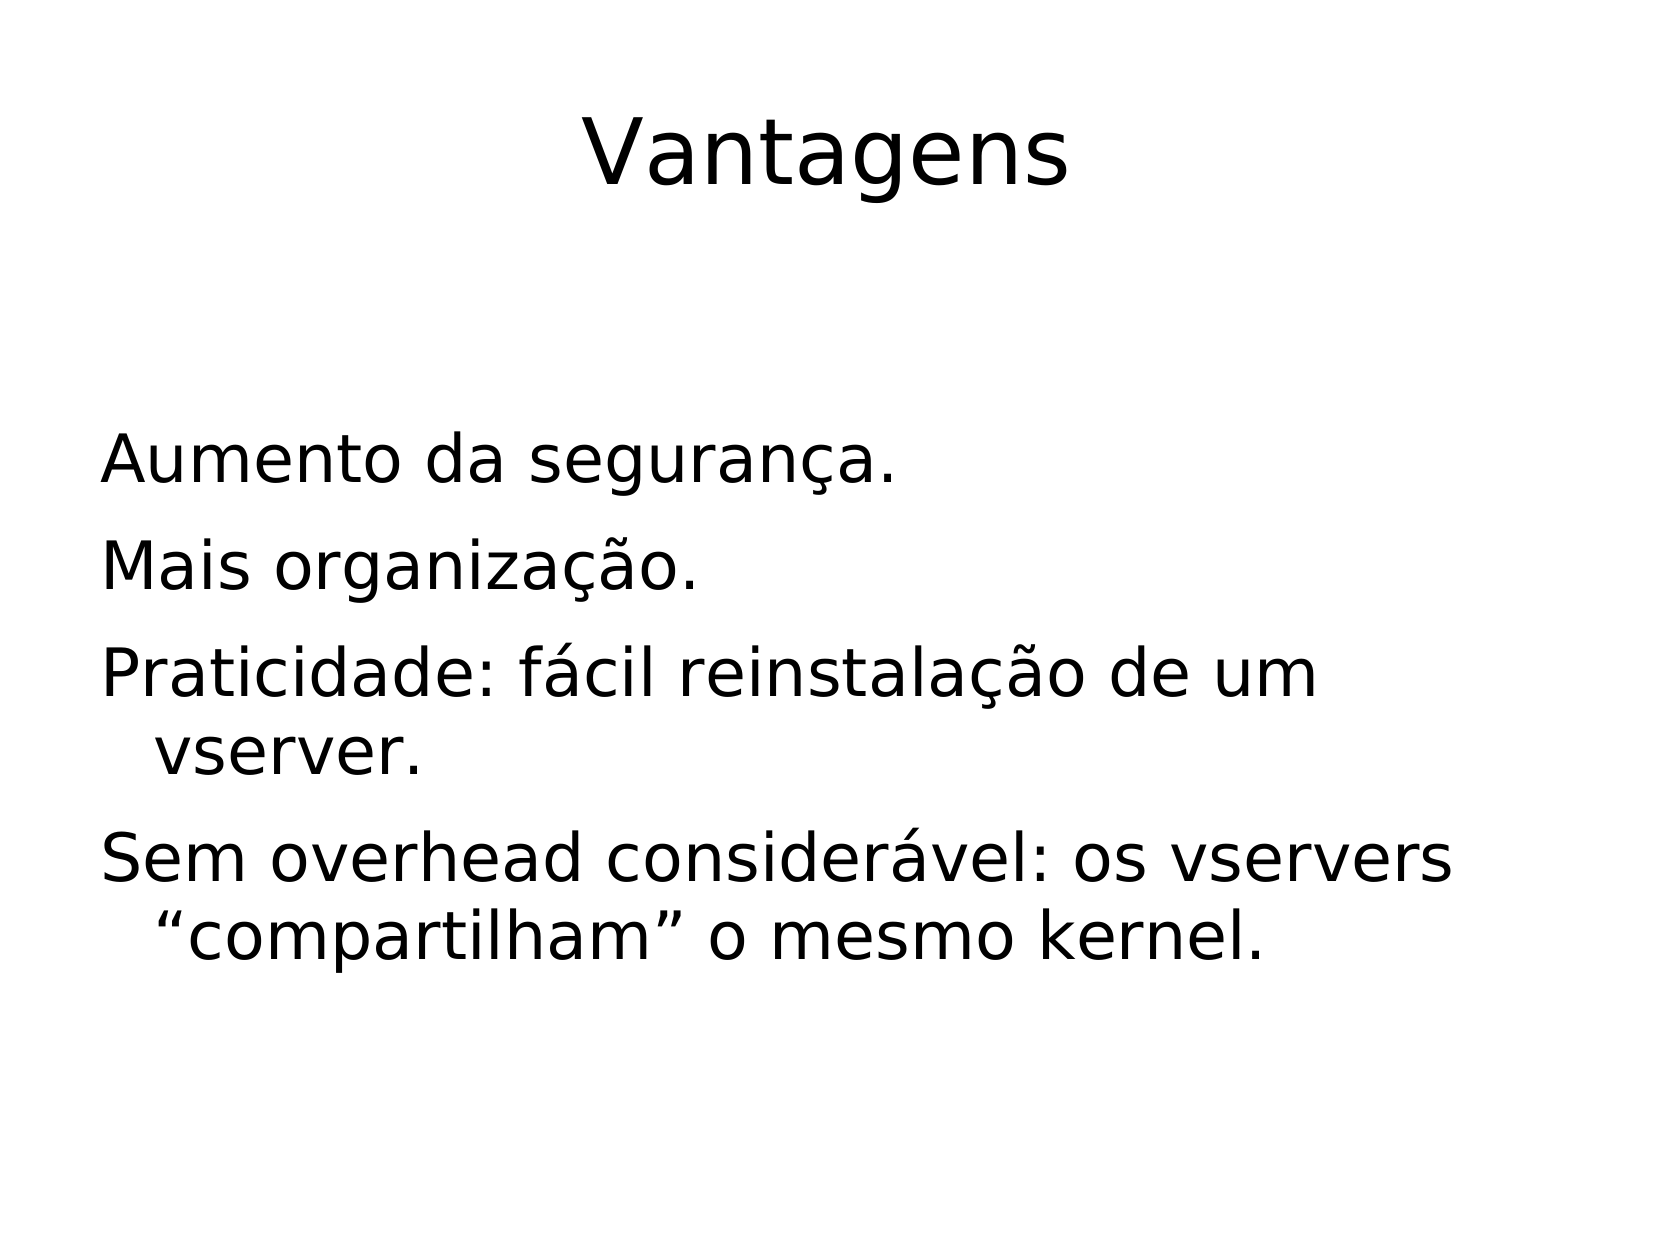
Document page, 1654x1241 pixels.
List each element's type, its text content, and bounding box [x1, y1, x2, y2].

title Vantagens [82, 49, 1571, 257]
list Aumento da segurança. Mais organização. Praticidade: fácil reinstalação de um vserver. Sem overhead considerável: os vservers “compartilham” o mesmo kernel. [82, 420, 1571, 976]
